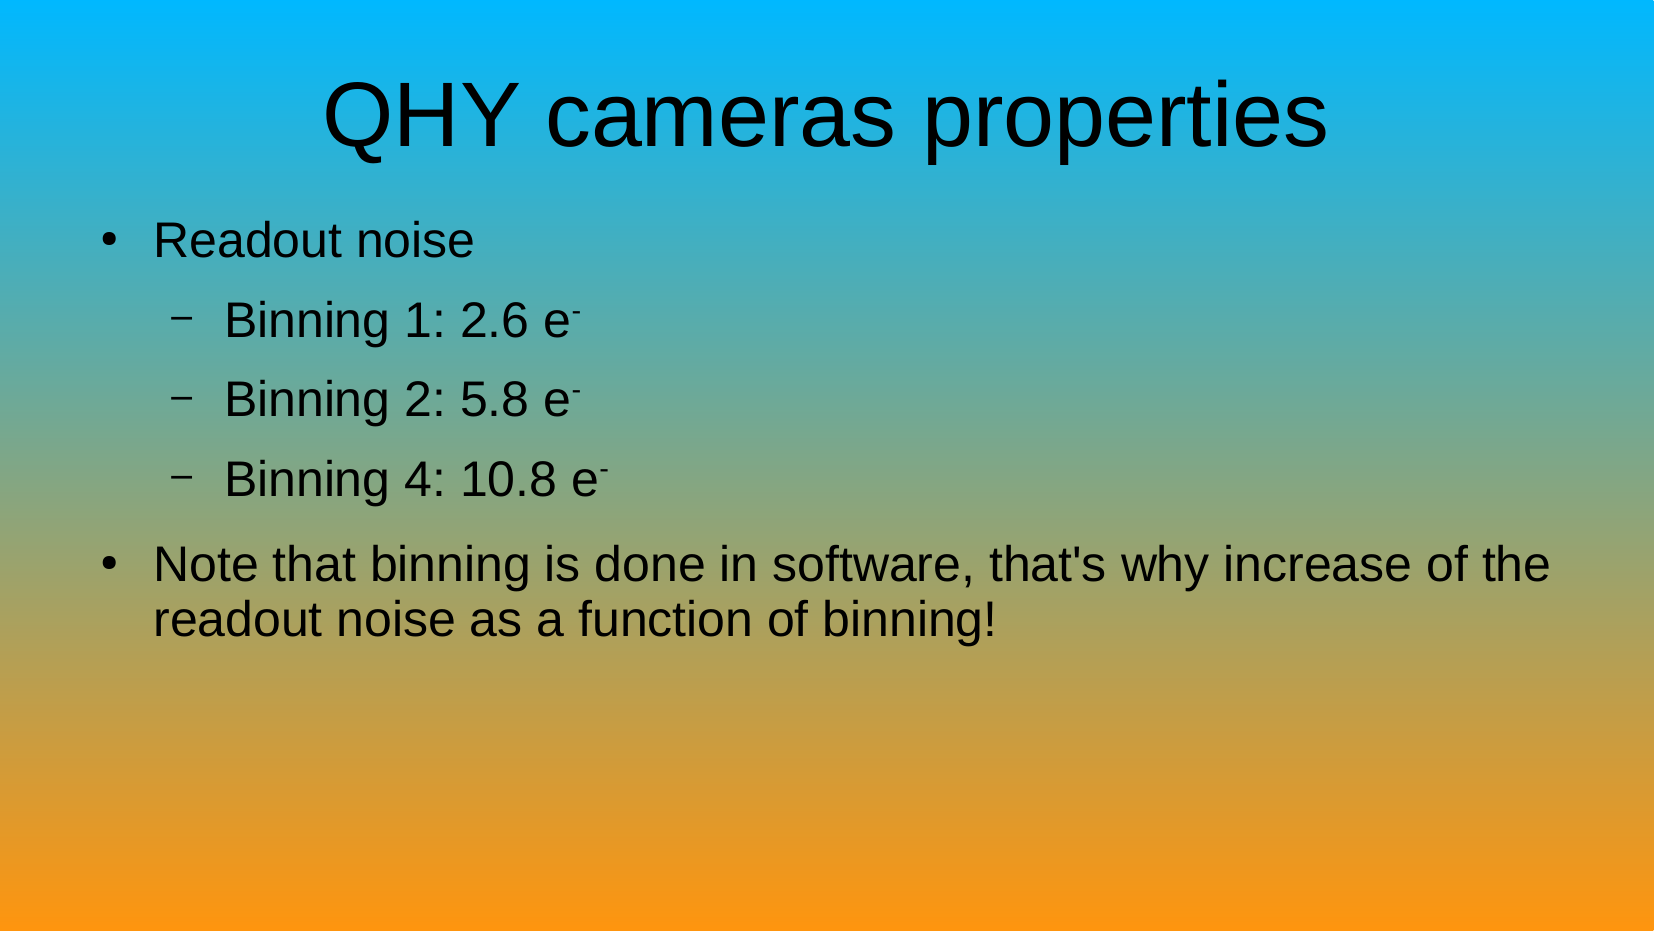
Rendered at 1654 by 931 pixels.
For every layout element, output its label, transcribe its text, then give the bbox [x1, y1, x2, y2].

title QHY cameras properties [82, 37, 1571, 193]
list Readout noise Binning 1: 2.6 e- Binning 2: 5.8 e- Binning 4: 10.8 e- Note that binning is done in software, that's why increase of the readout noise as a function of binning! [82, 212, 1571, 654]
